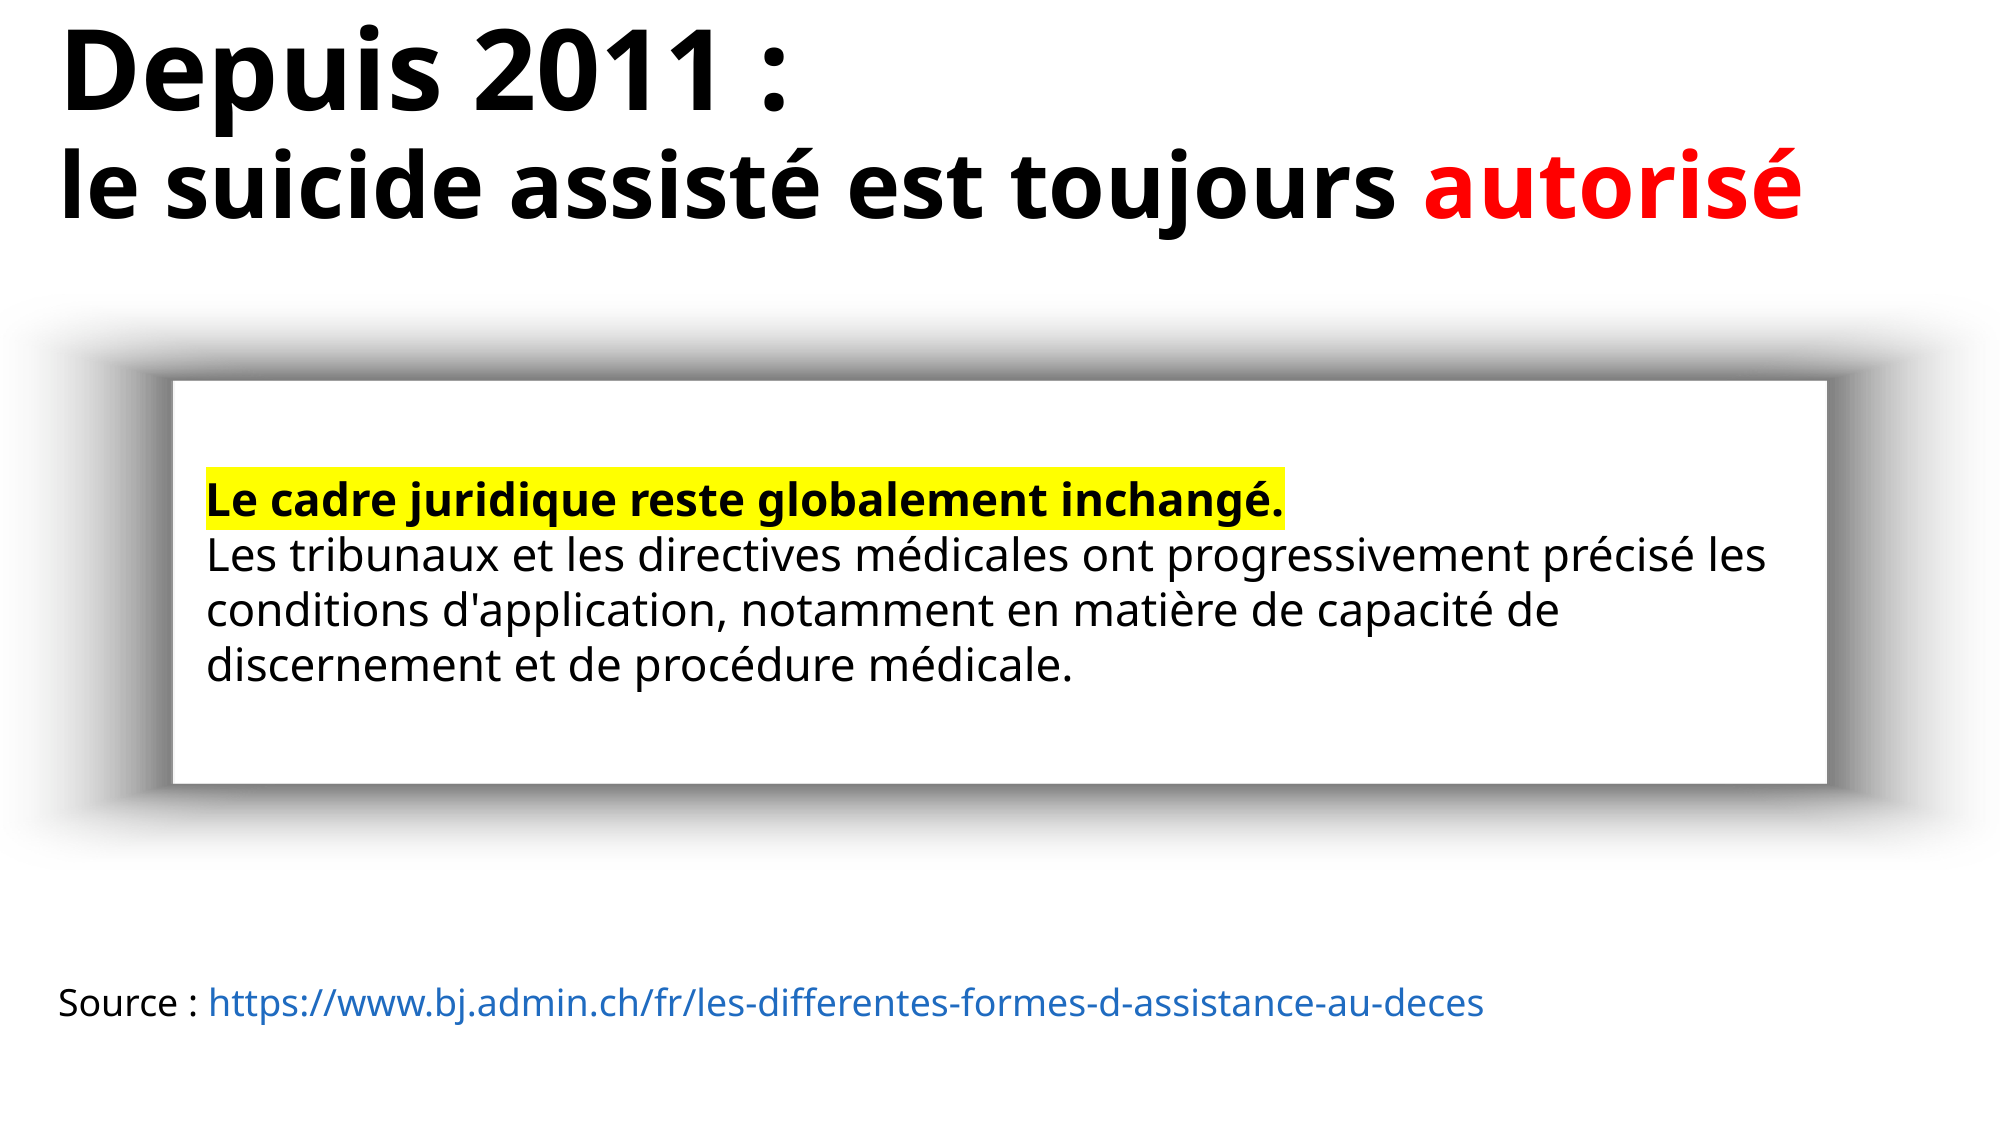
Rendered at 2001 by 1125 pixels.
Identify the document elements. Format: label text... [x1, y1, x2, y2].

text_box Depuis 2011 : le suicide assisté est toujours autorisé [43, 21, 1941, 252]
picture [0, 293, 2000, 870]
text_box Source : https://www.bj.admin.ch/fr/les-differentes-formes-d-assistance-au-deces [43, 971, 1609, 1033]
text_box Le cadre juridique reste globalement inchangé. Les tribunaux et les directives médicales ont progressivement précisé les conditions d'application, notamment en matière de capacité de discernement et de procédure médicale. [190, 462, 1842, 701]
